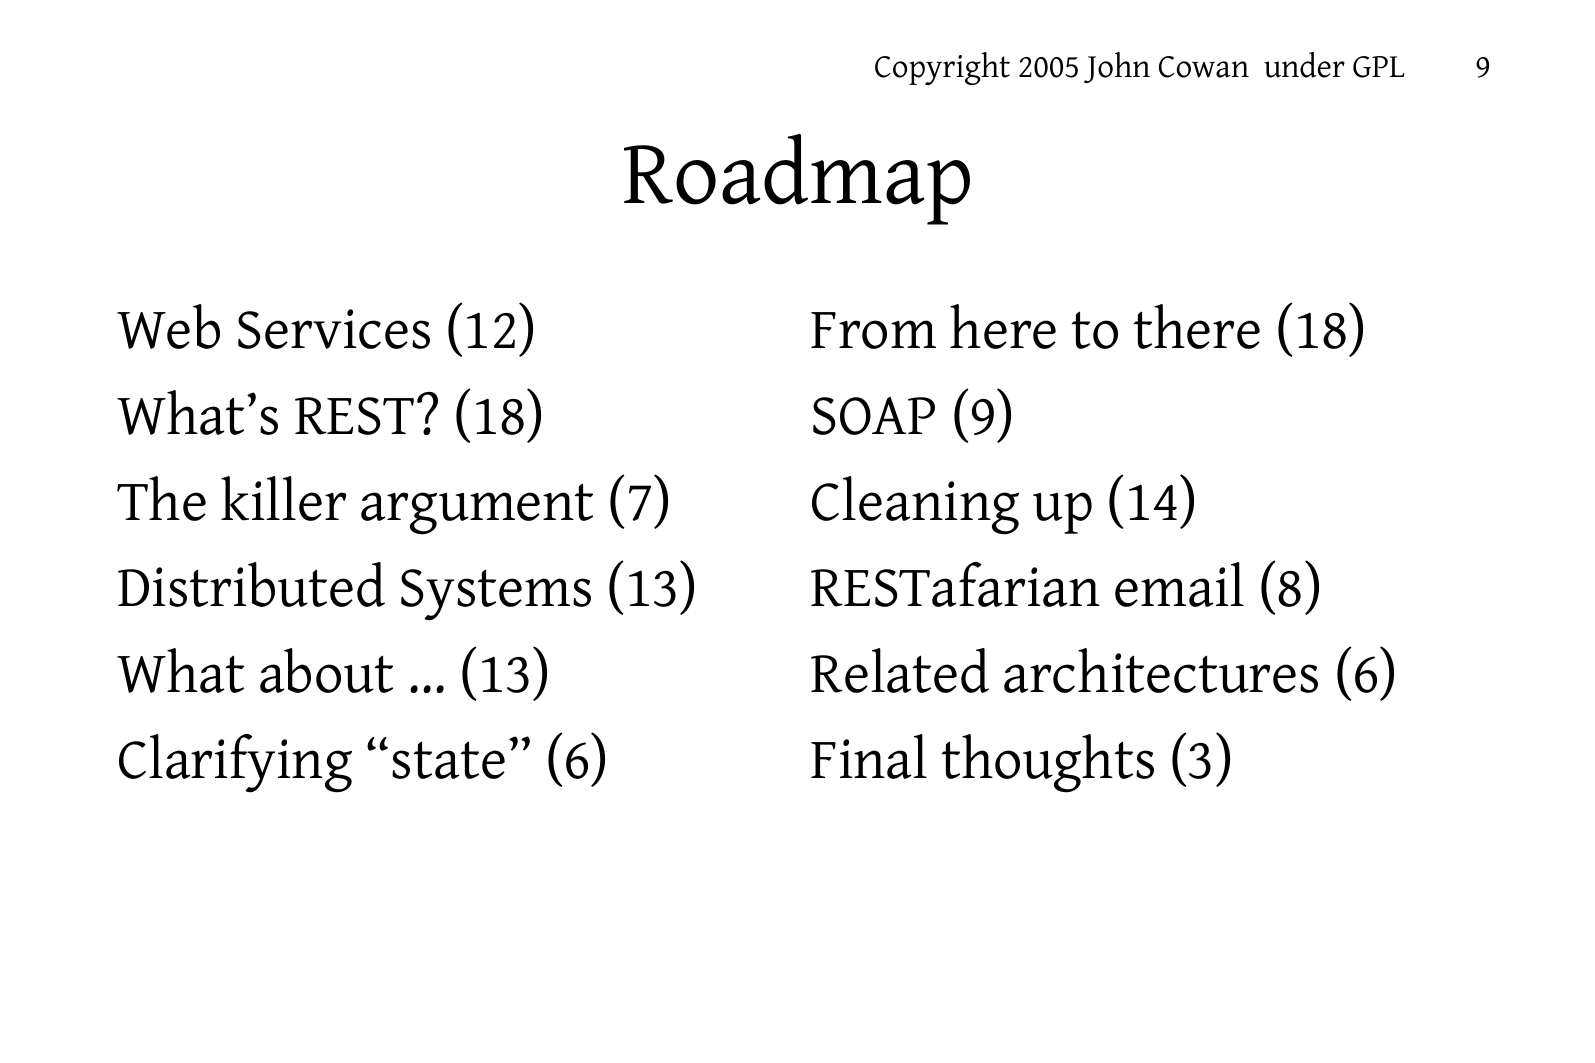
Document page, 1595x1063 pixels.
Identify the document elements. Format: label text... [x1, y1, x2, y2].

list Web Services (12) What’s REST? (18) The killer argument (7) Distributed Systems (13) What about ... (13) Clarifying “state” (6) [117, 295, 786, 970]
title Roadmap [117, 88, 1479, 266]
list From here to there (18) SOAP (9) Cleaning up (14) RESTafarian email (8) Related architectures (6) Final thoughts (3) [810, 295, 1479, 1046]
